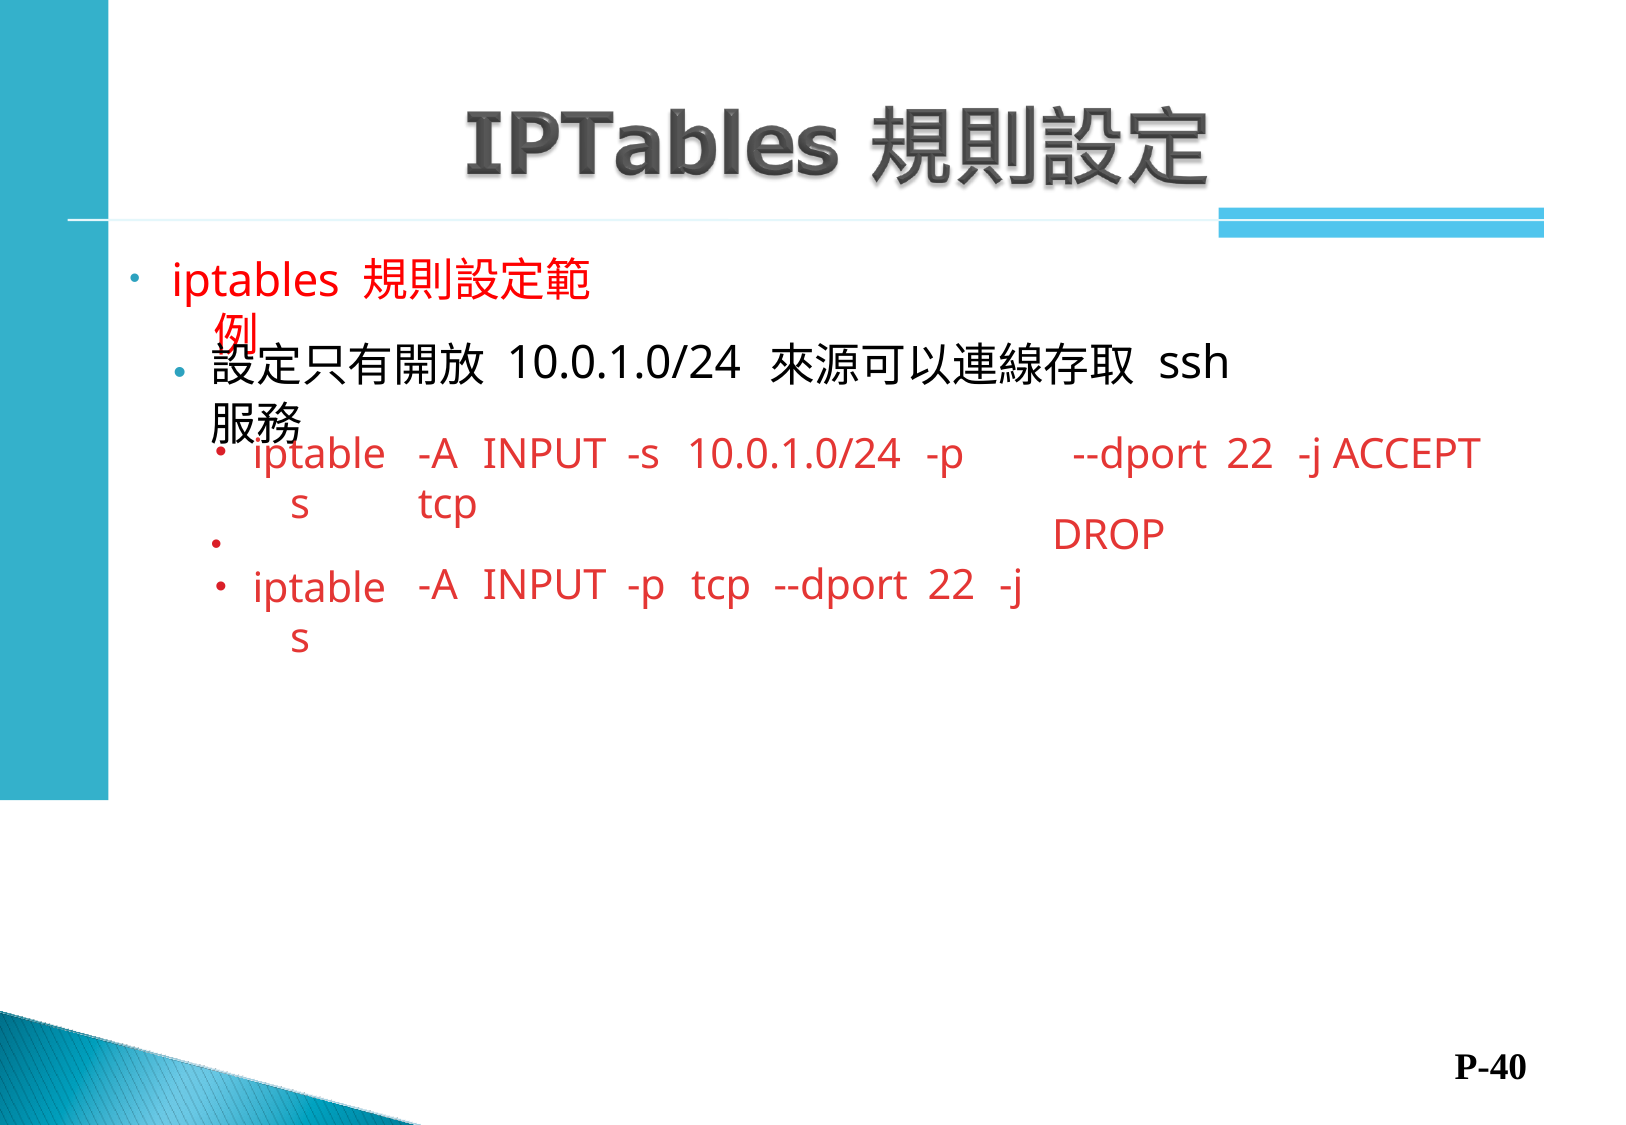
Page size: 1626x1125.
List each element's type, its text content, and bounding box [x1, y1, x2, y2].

text_box -A INPUT -s 10.0.1.0/24 -p tcp -A INPUT -p tcp --dport 22 -j [415, 426, 1049, 559]
text_box iptables 規則設定範例 [125, 250, 614, 308]
text_box [453, 81, 1218, 203]
text_box 設定只有開放 10.0.1.0/24 來源可以連線存取 ssh 服務 [208, 341, 1302, 396]
text_box P-16 [1452, 1042, 1532, 1090]
text_box • [171, 347, 189, 394]
text_box --dport 22 -j ACCEPT DROP [1049, 395, 1486, 559]
text_box iptables iptables [210, 426, 395, 559]
